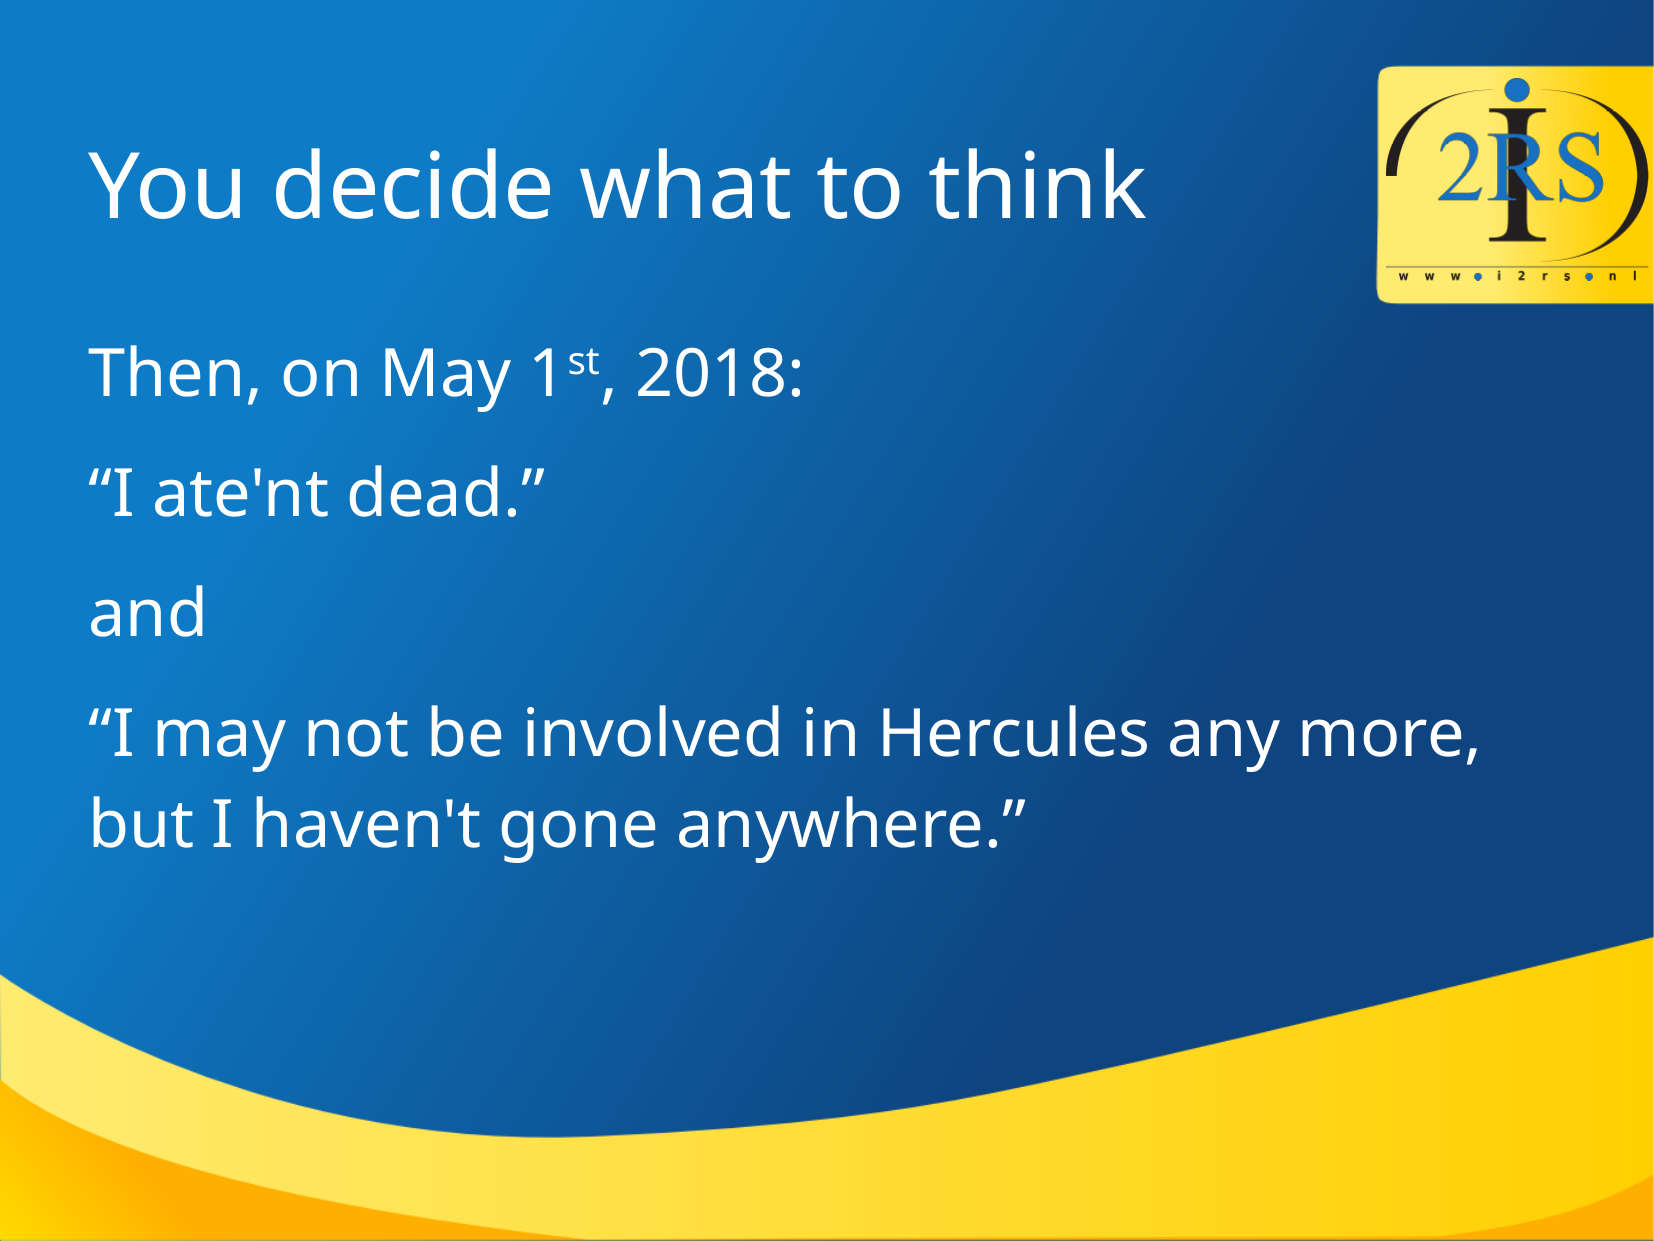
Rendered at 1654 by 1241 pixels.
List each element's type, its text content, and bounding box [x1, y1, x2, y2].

picture [0, 0, 1654, 1241]
text_box [82, 307, 1560, 839]
title You decide what to think [88, 70, 1335, 296]
list Then, on May 1st, 2018: “I ate'nt dead.” and “I may not be involved in Hercules any more, but I haven't gone anywhere.” [88, 324, 1565, 945]
